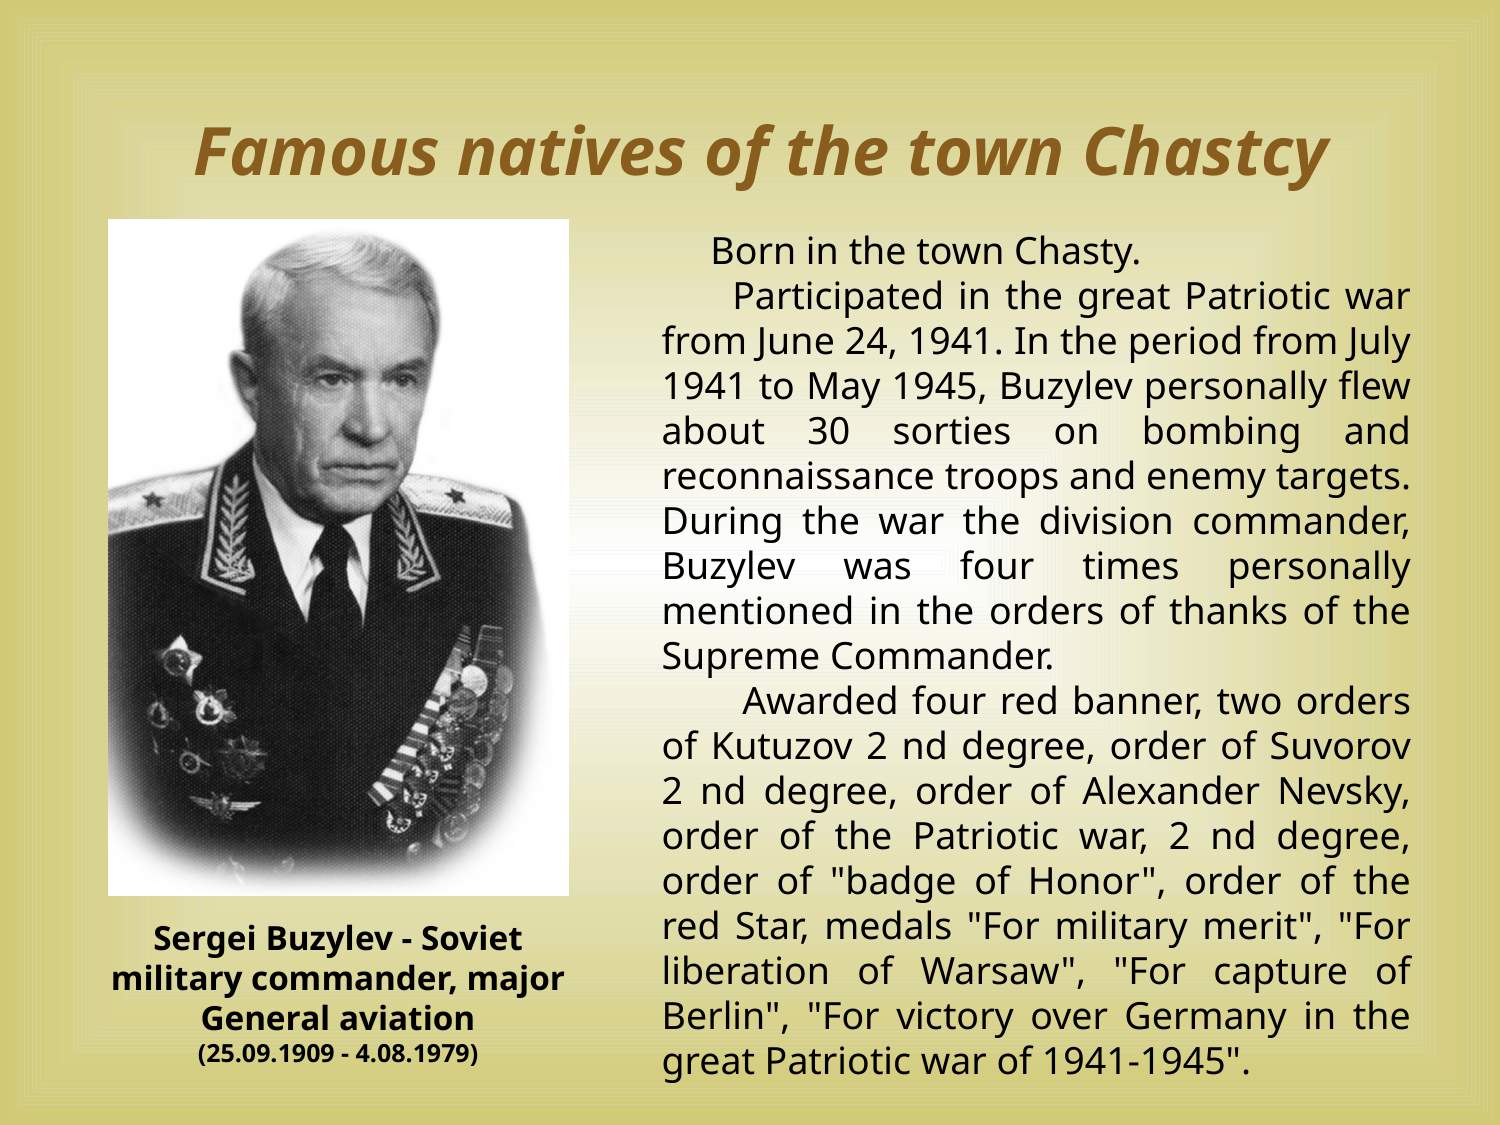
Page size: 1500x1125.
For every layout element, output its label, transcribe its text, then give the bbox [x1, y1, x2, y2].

text_box Born in the town Chasty. Participated in the great Patriotic war from June 24, 1941. In the period from July 1941 to May 1945, Buzylev personally flew about 30 sorties on bombing and reconnaissance troops and enemy targets. During the war the division commander, Buzylev was four times personally mentioned in the orders of thanks of the Supreme Commander. Awarded four red banner, two orders of Kutuzov 2 nd degree, order of Suvorov 2 nd degree, order of Alexander Nevsky, order of the Patriotic war, 2 nd degree, order of "badge of Honor", order of the red Star, medals "For military merit", "For liberation of Warsaw", "For capture of Berlin", "For victory over Germany in the great Patriotic war of 1941-1945". [646, 219, 1427, 1090]
picture [108, 219, 569, 896]
text_box Sergei Buzylev - Soviet military commander, major General aviation (25.09.1909 - 4.08.1979) [75, 910, 601, 1075]
title Famous natives of the town Chastcy [76, 101, 1447, 185]
